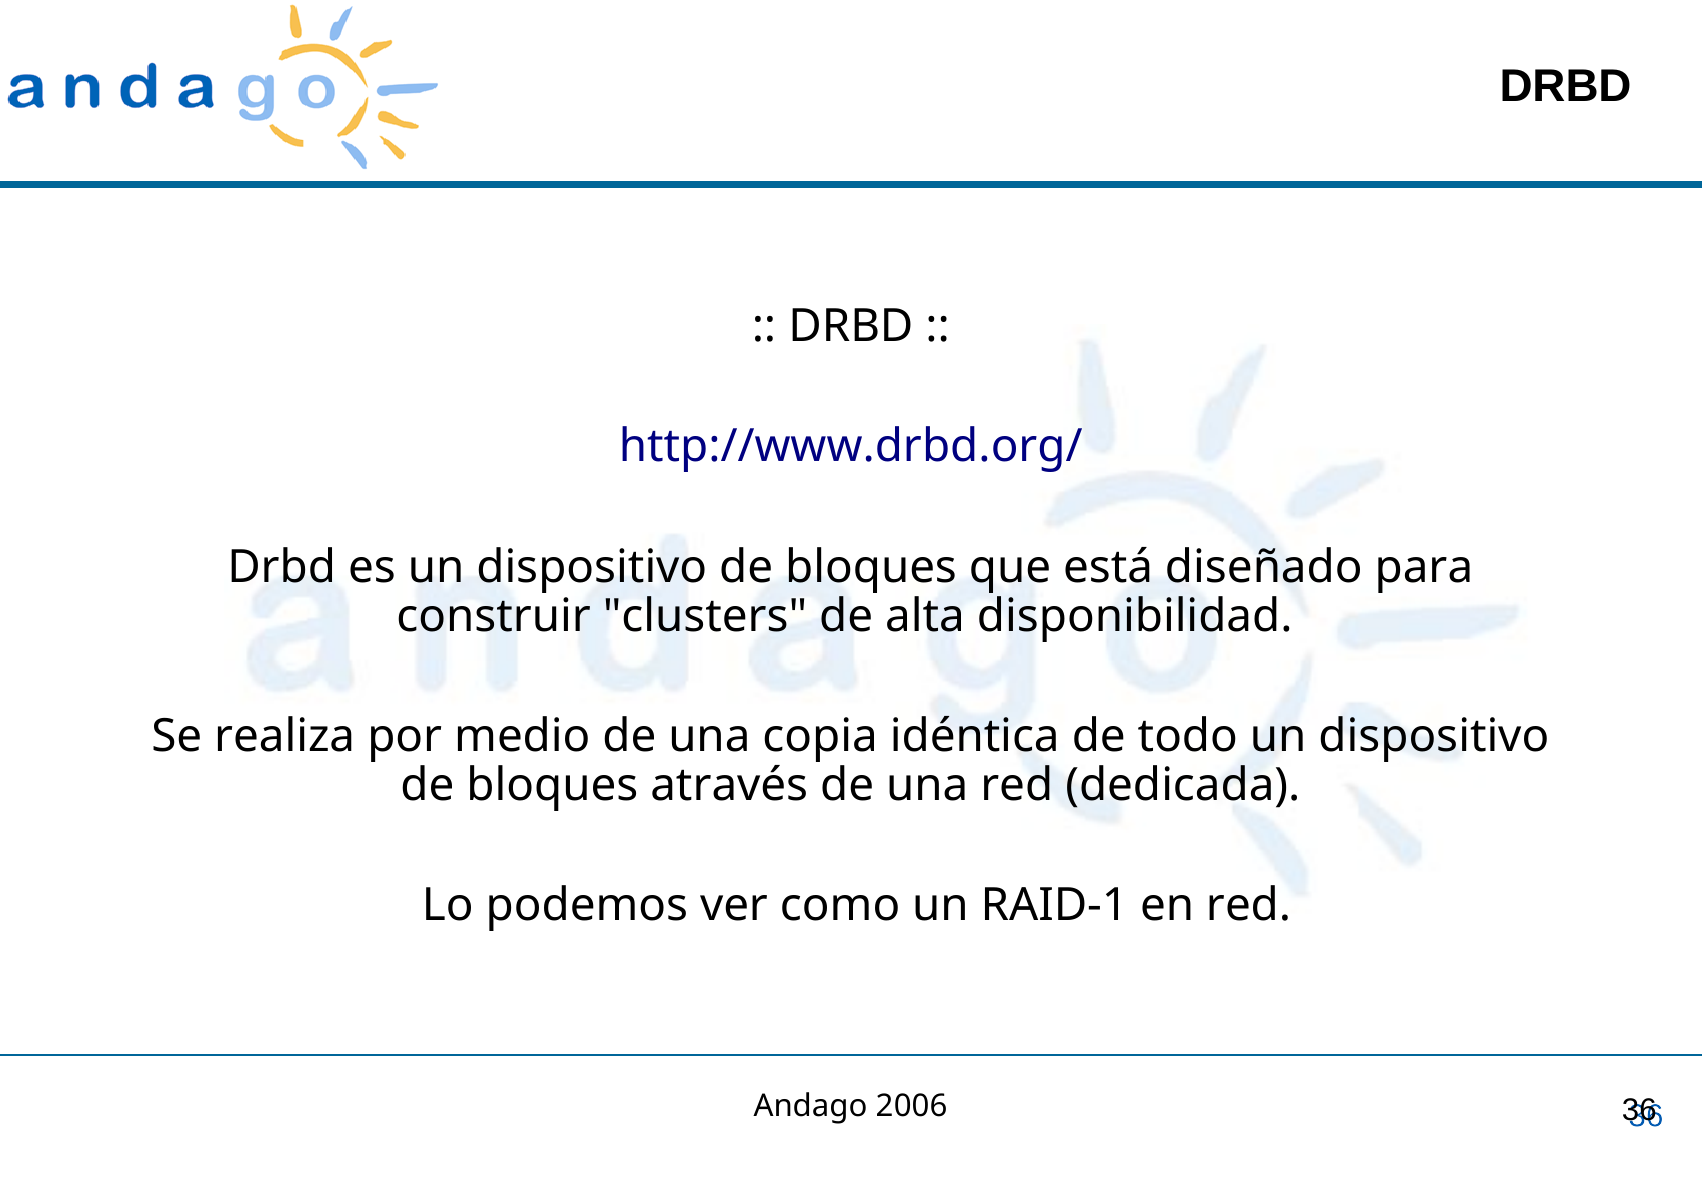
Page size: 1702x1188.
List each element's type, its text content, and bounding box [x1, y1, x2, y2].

title DRBD [255, 0, 1702, 188]
picture [0, 0, 255, 175]
subtitle :: DRBD :: http://www.drbd.org/ Drbd es un dispositivo de bloques que está diseñado para construir "clusters" de alta disponibilidad. Se realiza por medio de una copia idéntica de todo un dispositivo de bloques através de una red (dedicada). Lo podemos ver como un RAID-1 en red. [127, 260, 1575, 973]
